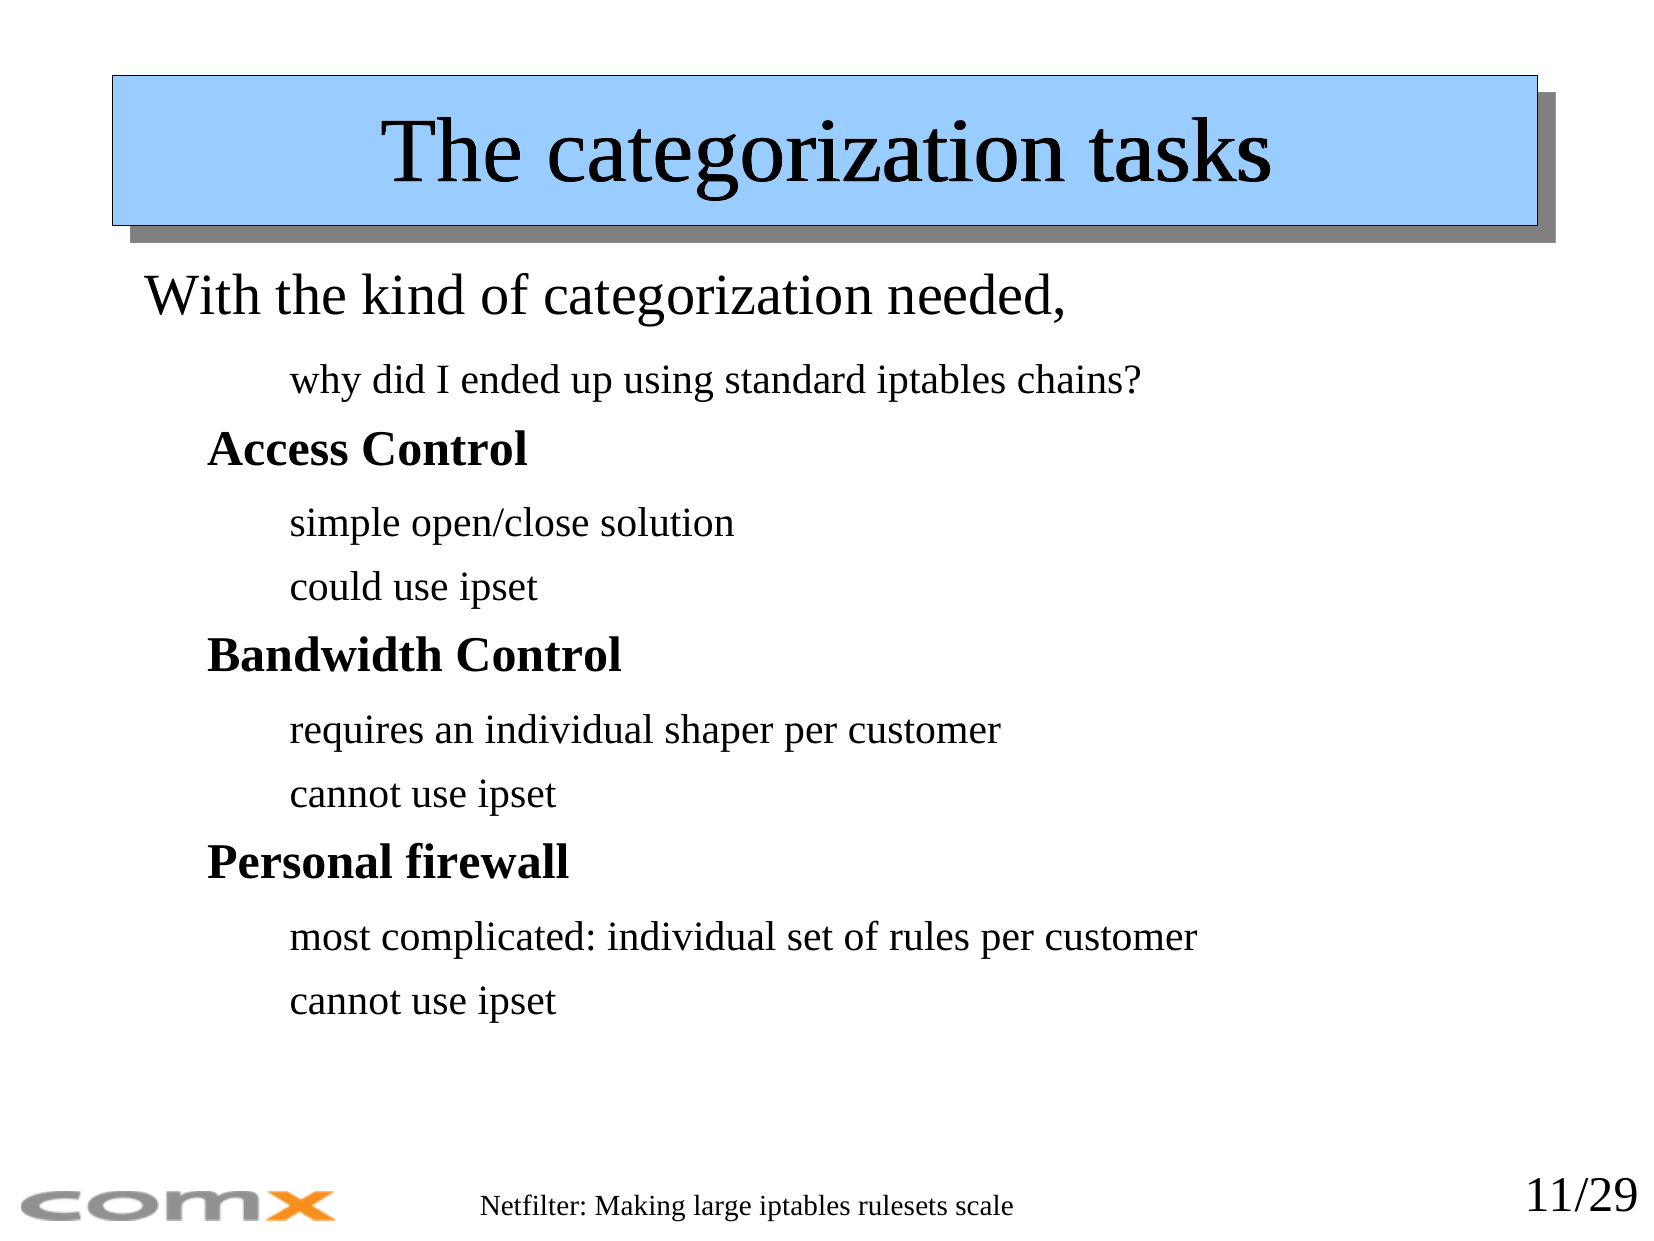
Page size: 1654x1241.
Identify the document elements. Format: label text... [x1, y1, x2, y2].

picture [21, 1191, 335, 1221]
list With the kind of categorization needed, why did I ended up using standard iptables chains? Access Control simple open/close solution could use ipset Bandwidth Control requires an individual shaper per customer cannot use ipset Personal firewall most complicated: individual set of rules per customer cannot use ipset [112, 262, 1538, 1154]
title The categorization tasks [116, 90, 1538, 211]
